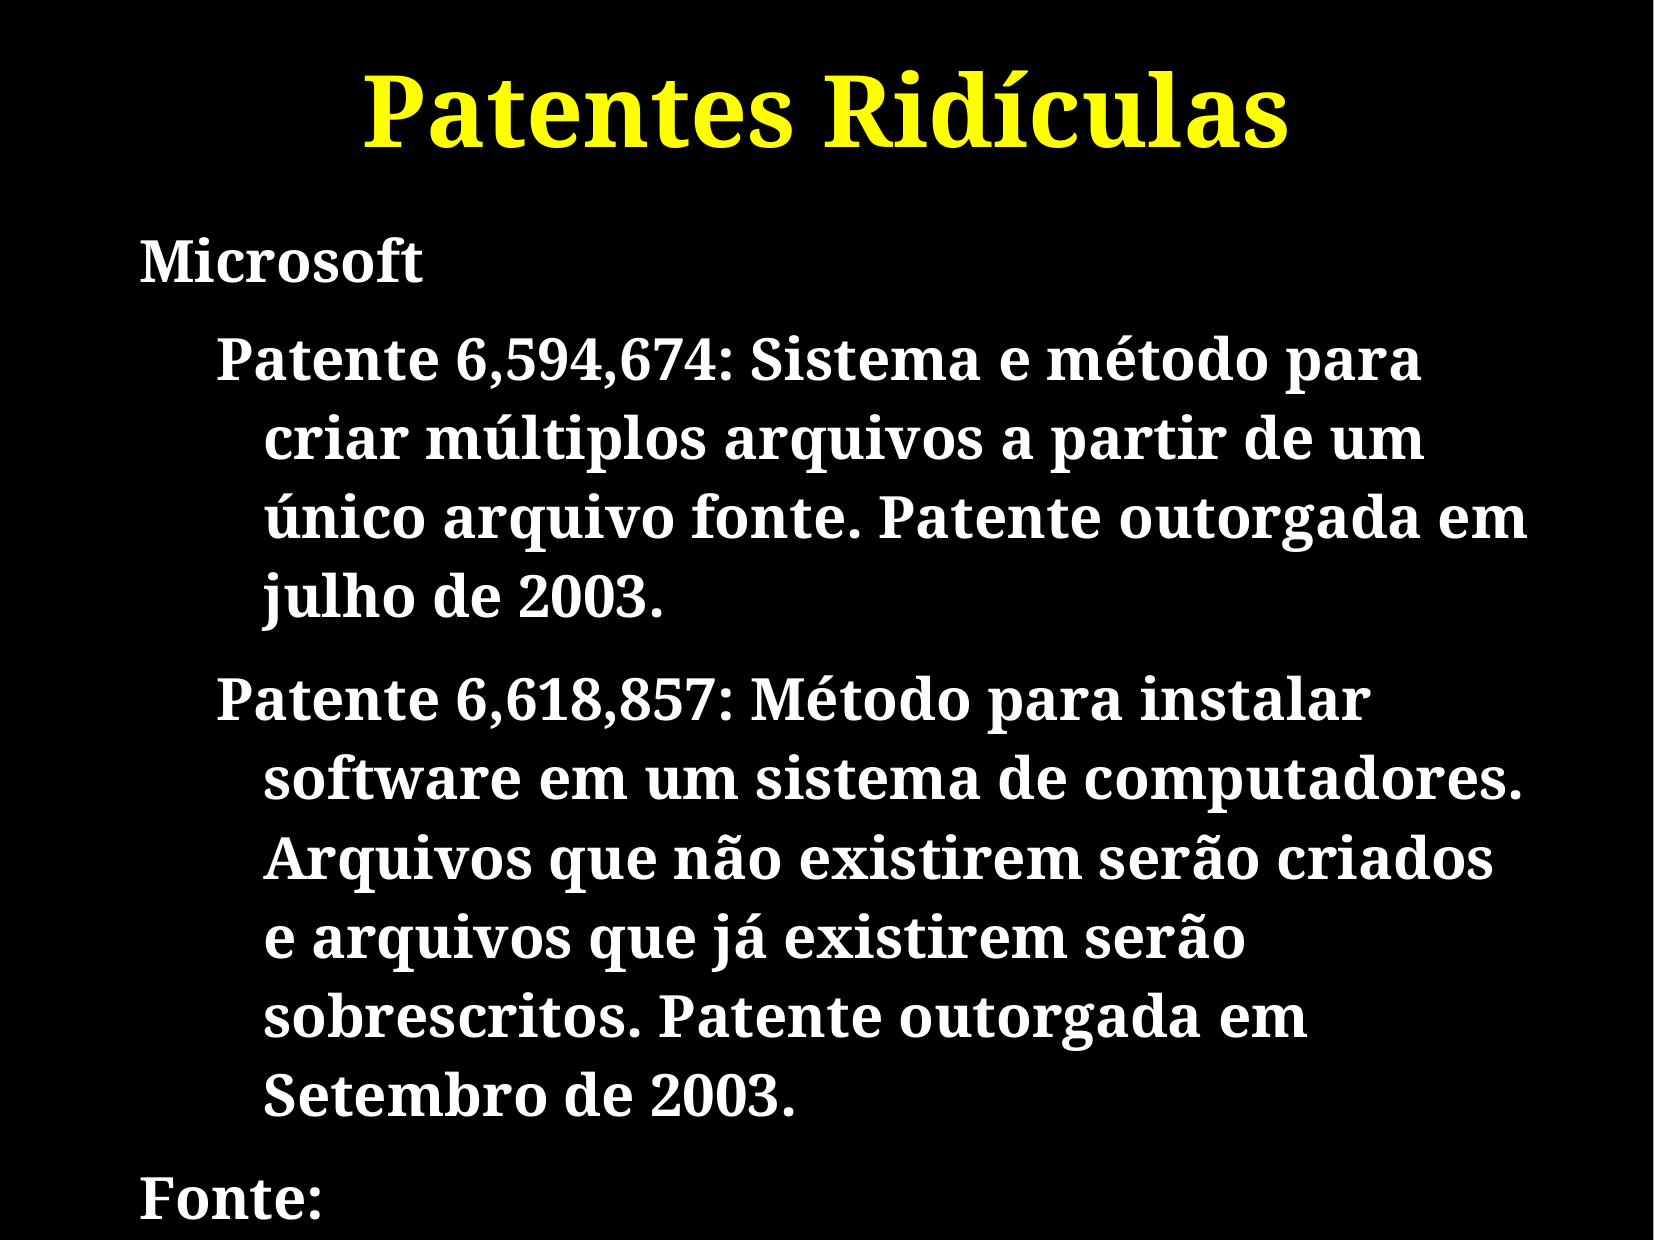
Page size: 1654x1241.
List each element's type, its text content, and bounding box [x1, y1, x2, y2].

title Patentes Ridículas [121, 4, 1534, 213]
list Microsoft Patente 6,594,674: Sistema e método para criar múltiplos arquivos a partir de um único arquivo fonte. Patente outorgada em julho de 2003. Patente 6,618,857: Método para instalar software em um sistema de computadores. Arquivos que não existirem serão criados e arquivos que já existirem serão sobrescritos. Patente outorgada em Setembro de 2003. Fonte: www.cs.unimaas.nl/p.spronck/RidiculousPatents.htm [121, 220, 1534, 1233]
